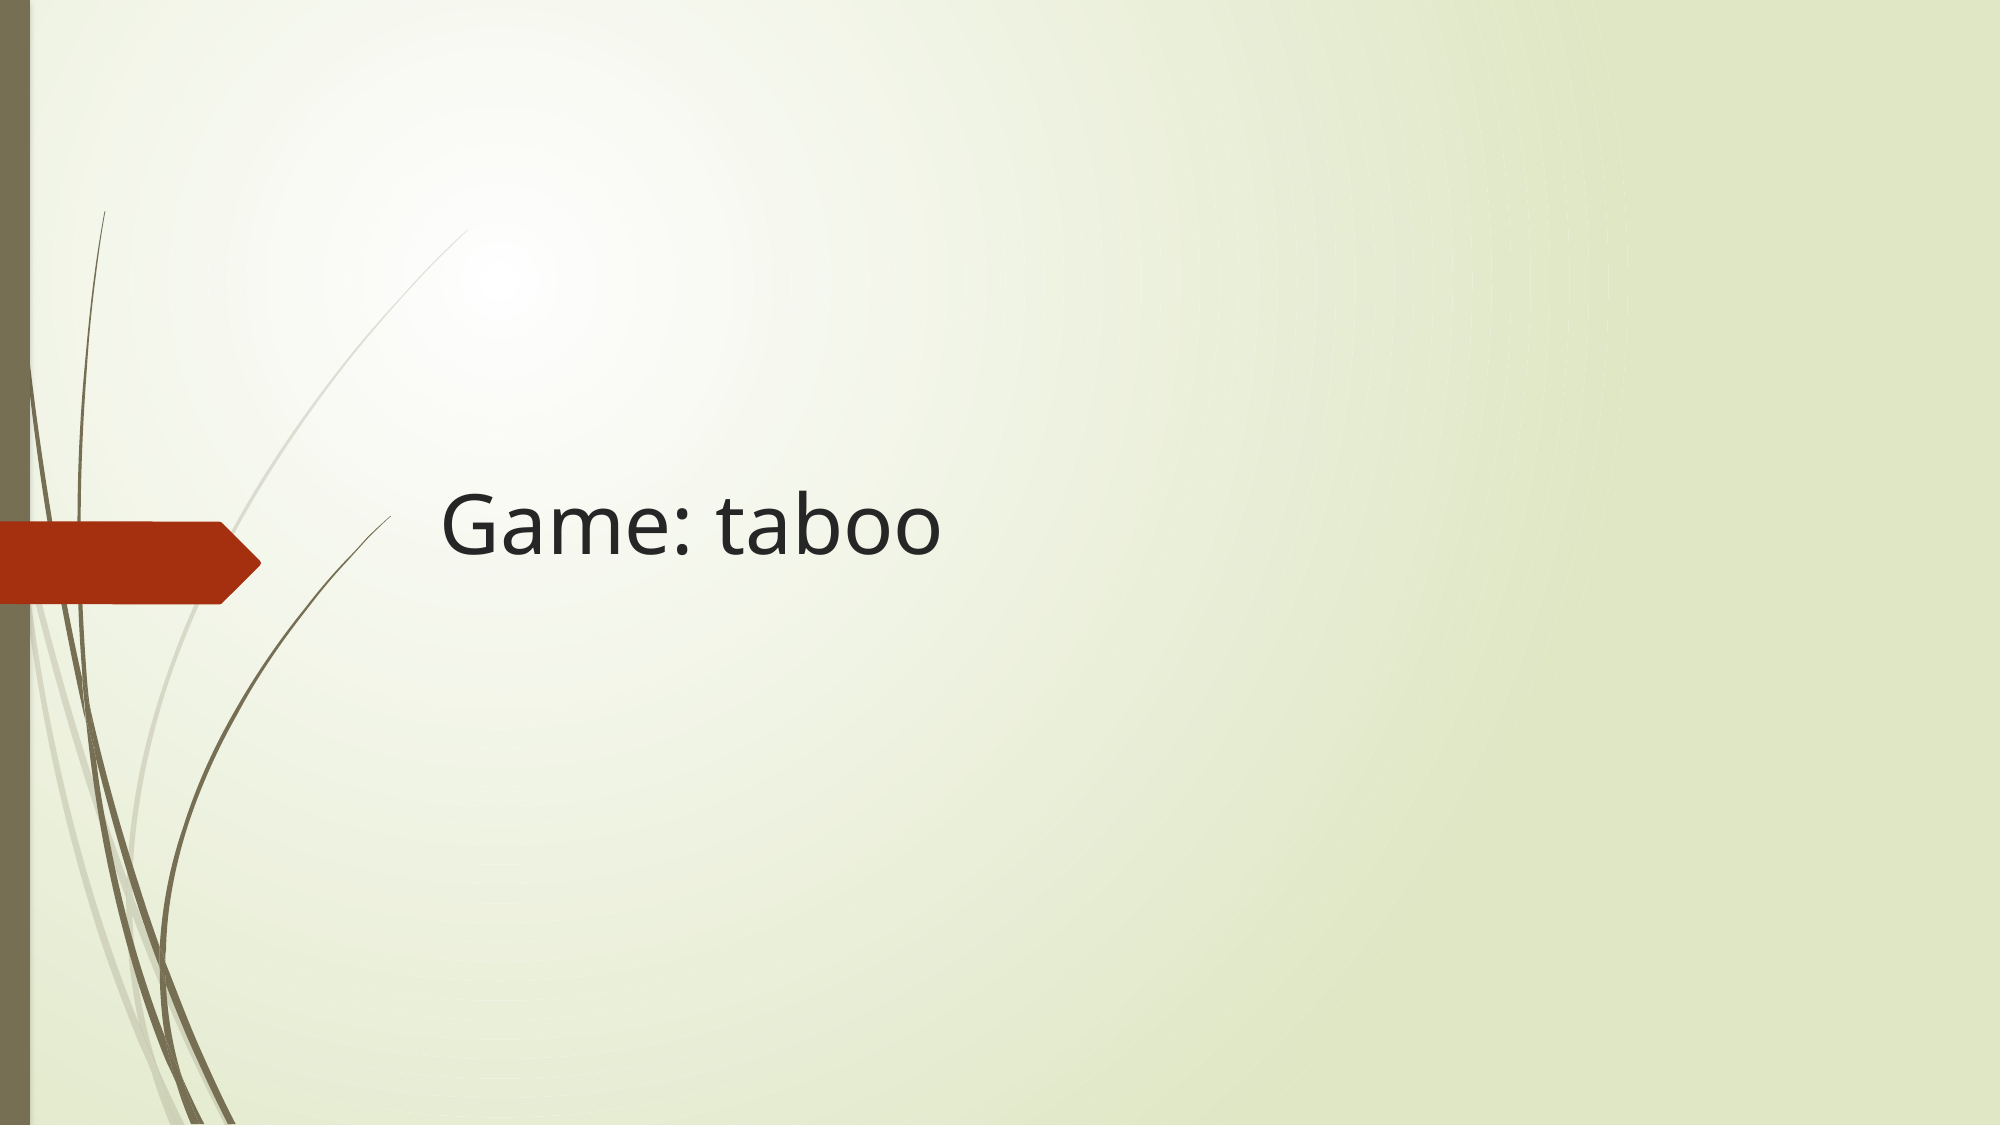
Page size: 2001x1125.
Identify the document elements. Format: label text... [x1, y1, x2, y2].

title Game: taboo [424, 337, 1888, 579]
